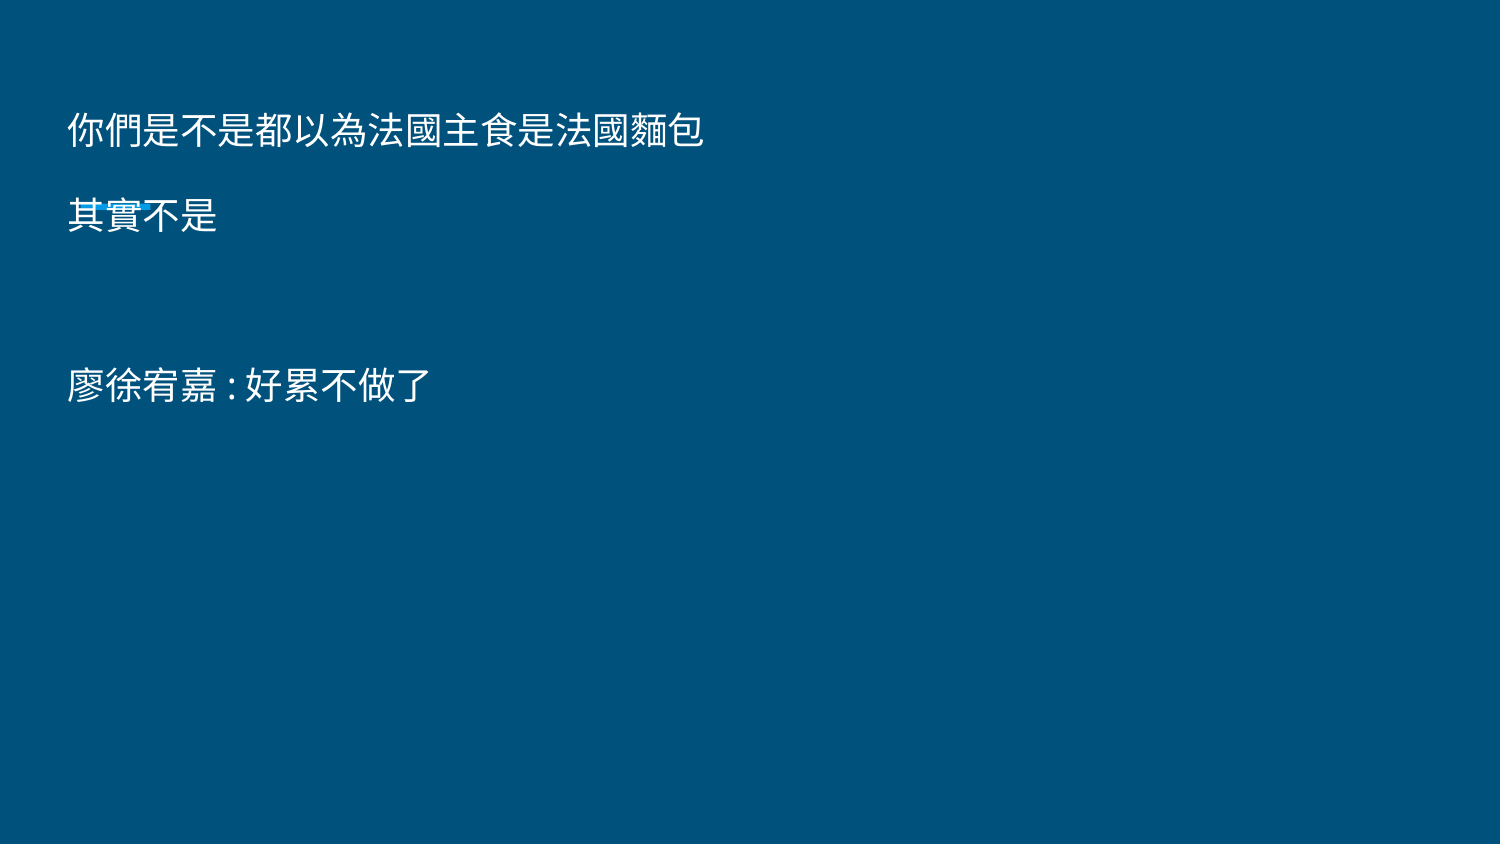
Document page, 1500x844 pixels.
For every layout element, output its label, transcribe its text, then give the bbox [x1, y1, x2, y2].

list 你們是不是都以為法國主食是法國麵包 其實不是 廖徐宥嘉:好累不做了 [52, 85, 1426, 837]
